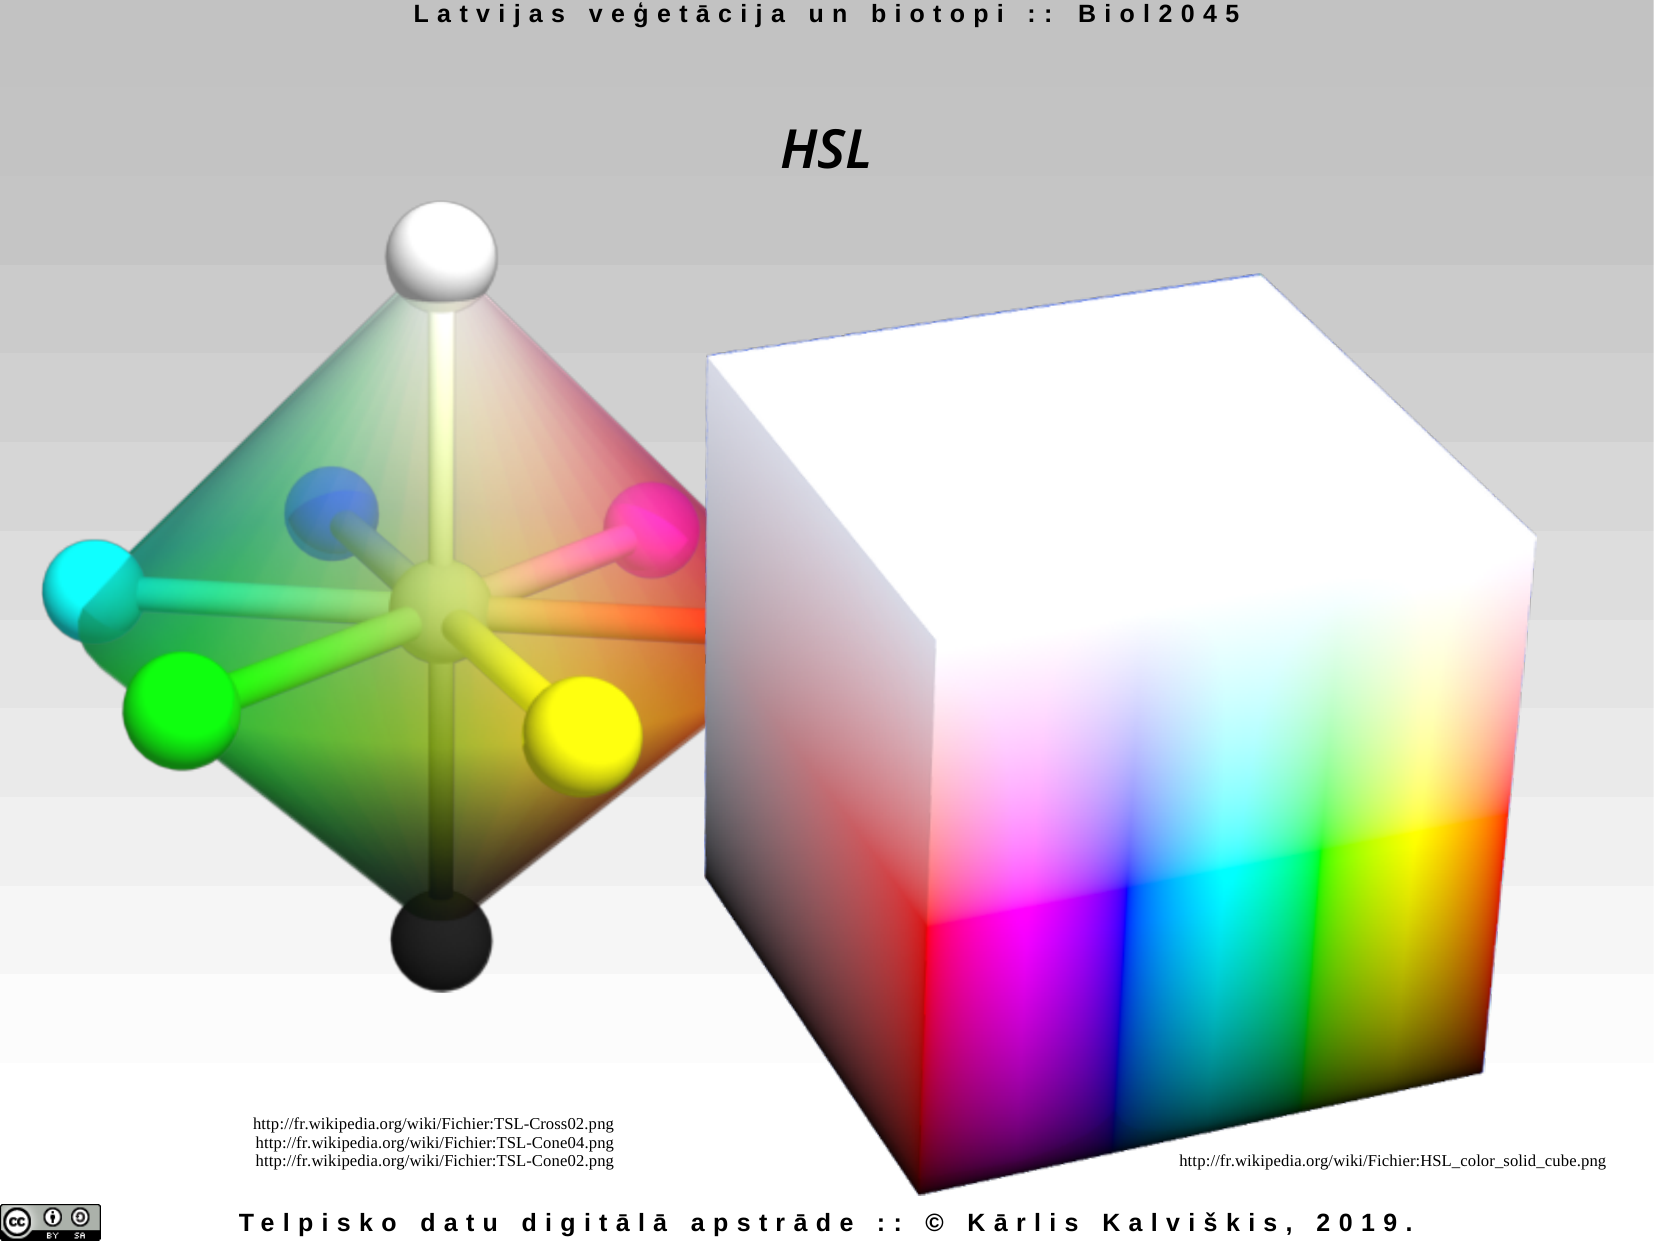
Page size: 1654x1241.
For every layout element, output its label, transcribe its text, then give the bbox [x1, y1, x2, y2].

picture [0, 0, 1654, 1241]
text_box http://fr.wikipedia.org/wiki/Fichier:TSL-Cross02.png http://fr.wikipedia.org/wiki/Fichier:TSL-Cone04.png http://fr.wikipedia.org/wiki/Fichier:TSL-Cone02.png [252, 1114, 615, 1171]
title HSL [29, 49, 1625, 245]
text_box http://fr.wikipedia.org/wiki/Fichier:HSL_color_solid_cube.png [1537, 1151, 1608, 1171]
